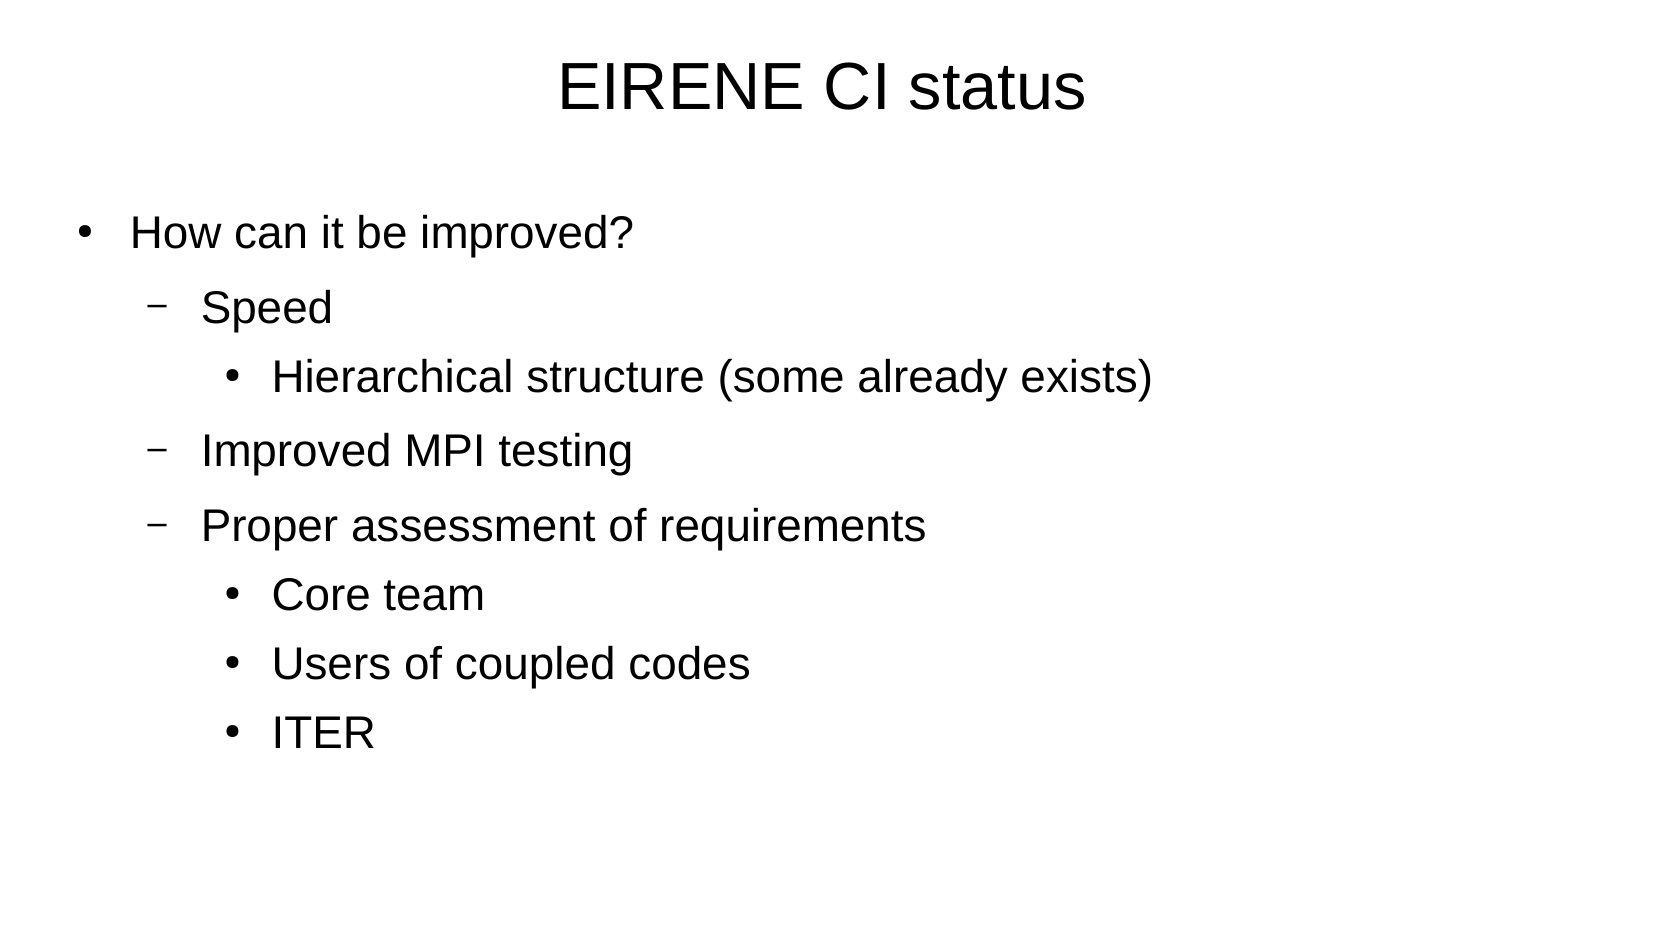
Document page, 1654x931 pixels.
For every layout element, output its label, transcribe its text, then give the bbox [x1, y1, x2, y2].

title EIRENE CI status [87, 8, 1576, 165]
list How can it be improved? Speed Hierarchical structure (some already exists) Improved MPI testing Proper assessment of requirements Core team Users of coupled codes ITER [59, 206, 1630, 905]
